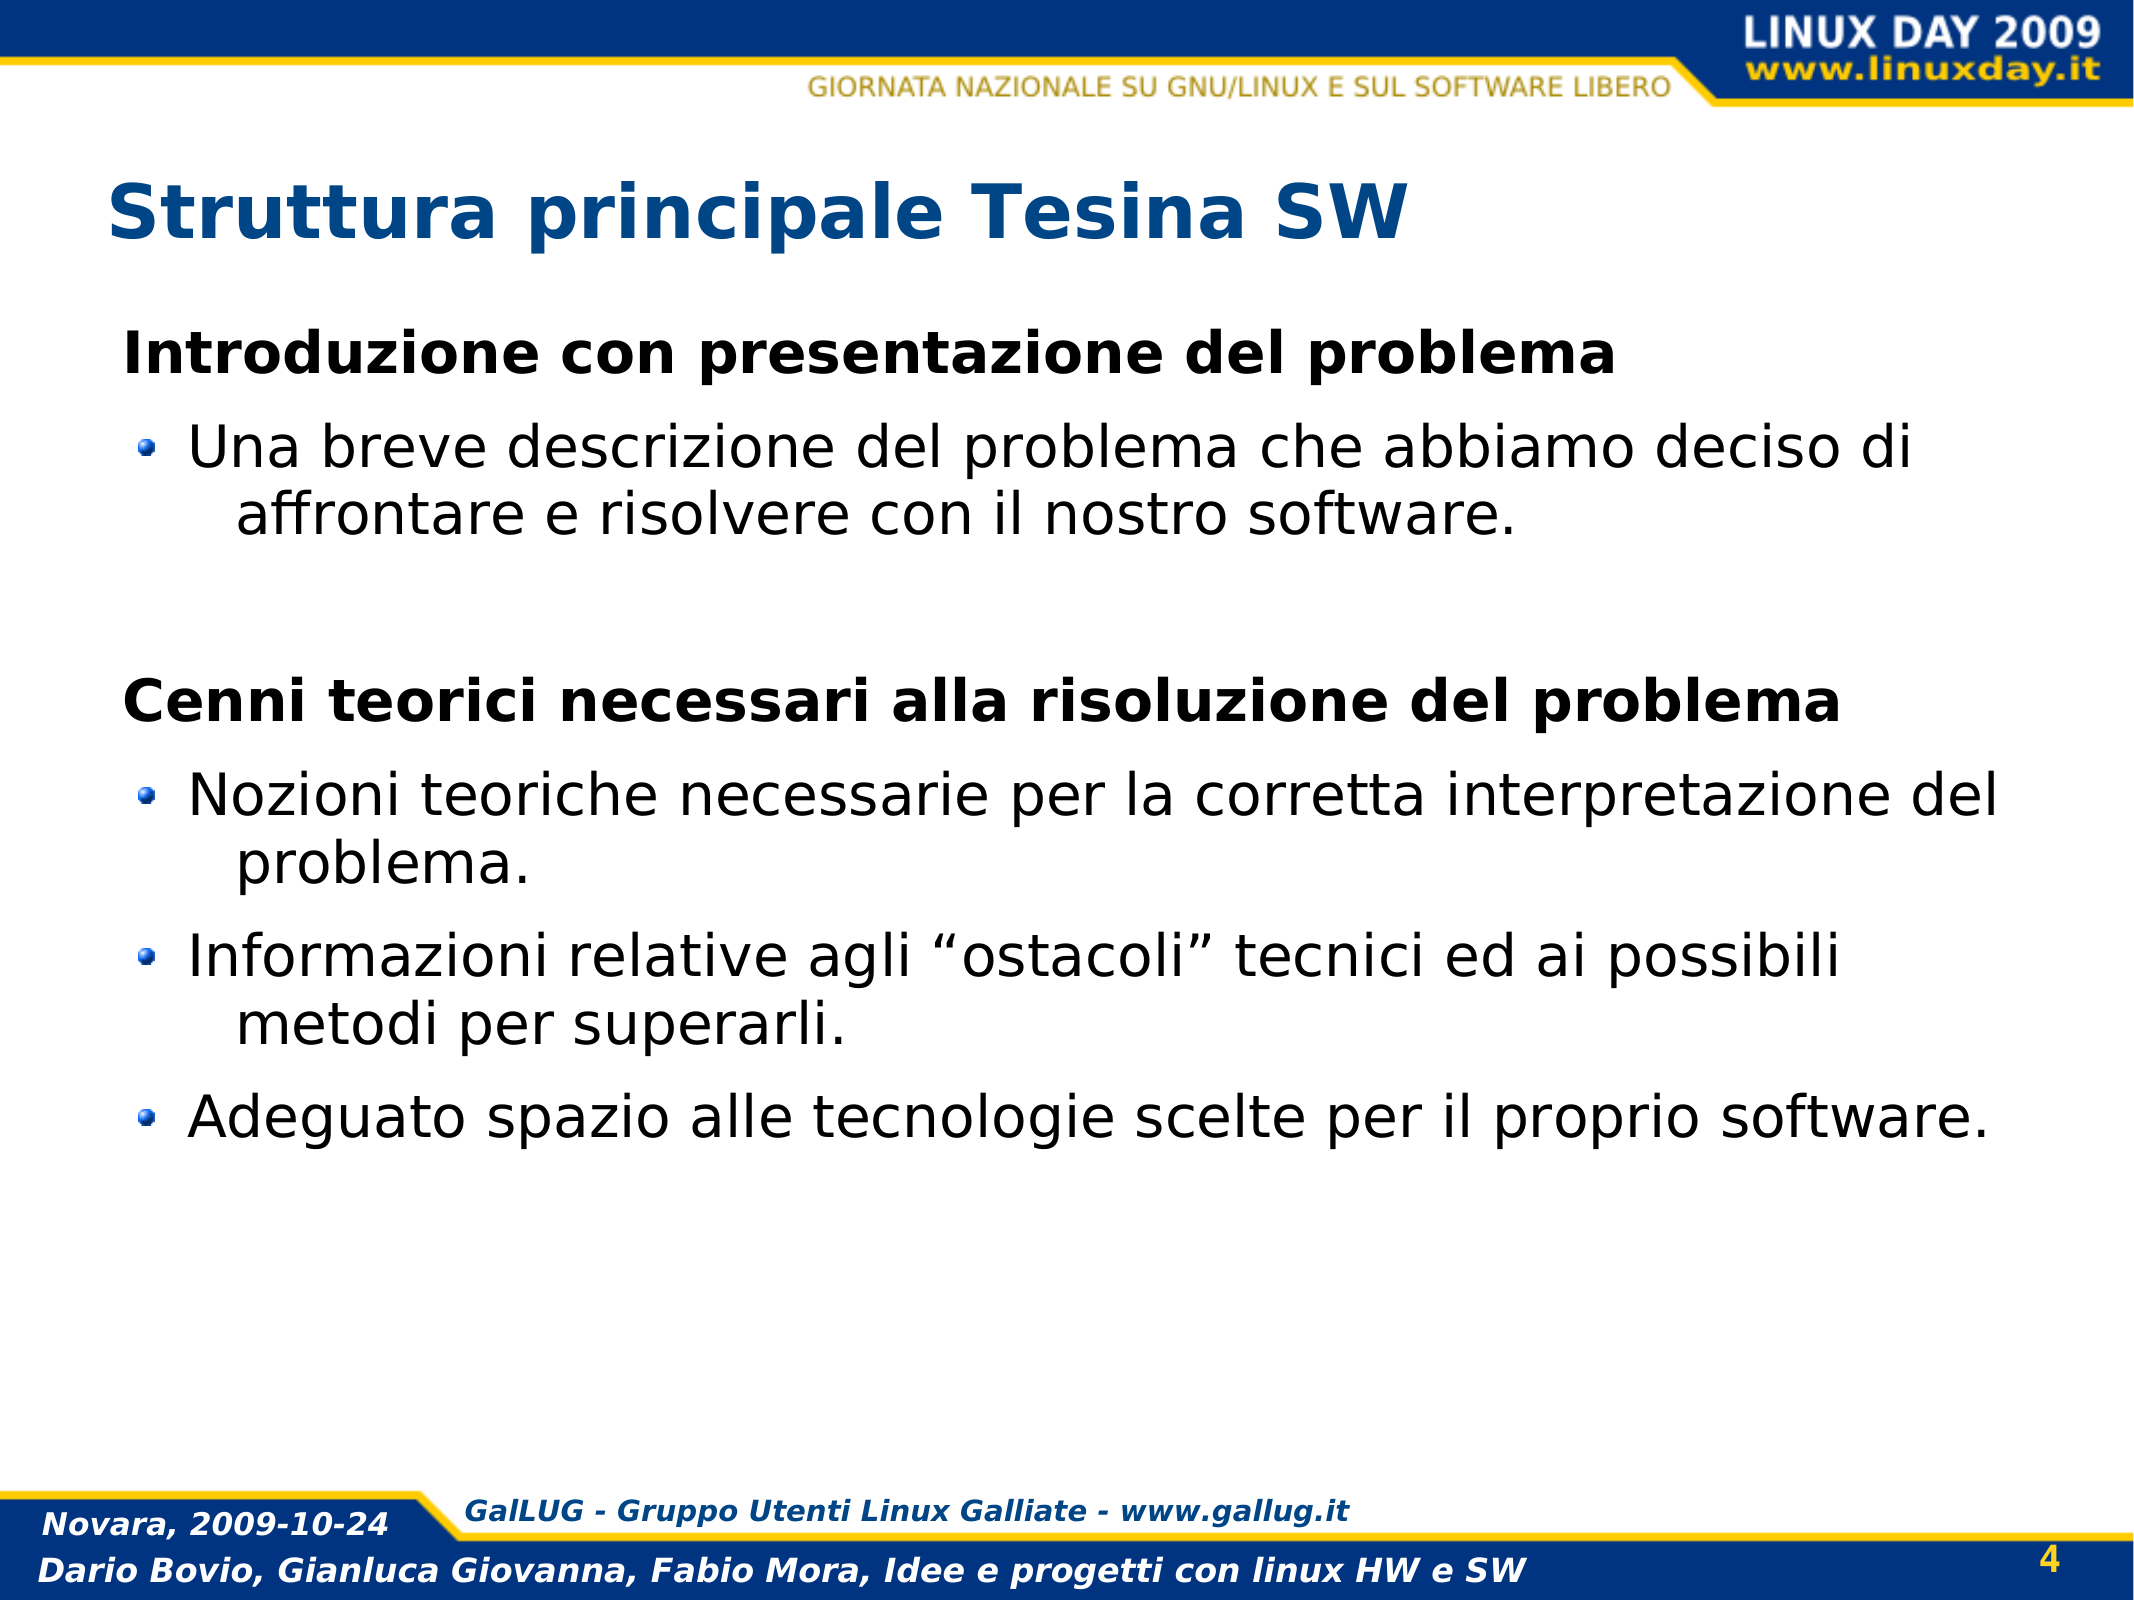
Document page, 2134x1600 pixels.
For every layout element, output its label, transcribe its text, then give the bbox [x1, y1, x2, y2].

list Introduzione con presentazione del problema Una breve descrizione del problema che abbiamo deciso di affrontare e risolvere con il nostro software. Cenni teorici necessari alla risoluzione del problema Nozioni teoriche necessarie per la corretta interpretazione del problema. Informazioni relative agli “ostacoli” tecnici ed ai possibili metodi per superarli. Adeguato spazio alle tecnologie scelte per il proprio software. [106, 319, 2027, 1441]
picture [0, 0, 2134, 1600]
title Struttura principale Tesina SW [106, 159, 2080, 267]
